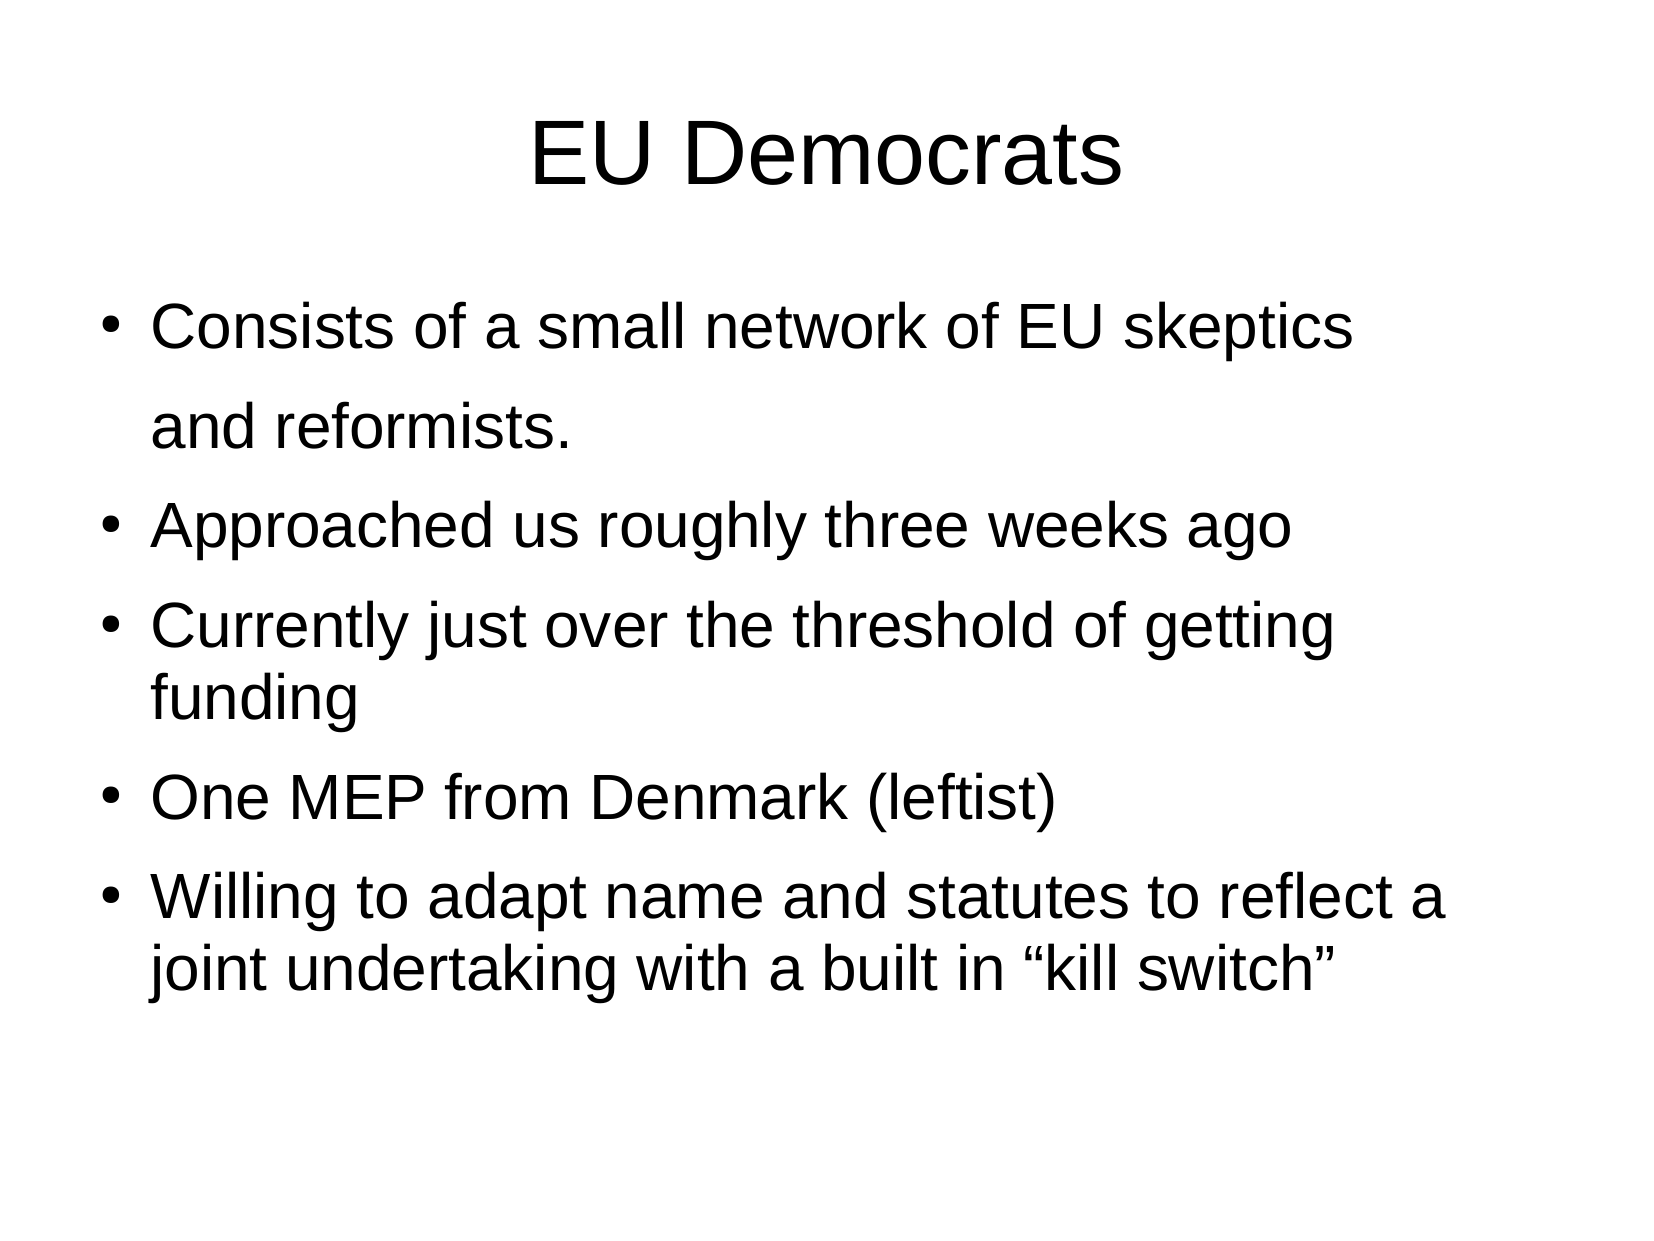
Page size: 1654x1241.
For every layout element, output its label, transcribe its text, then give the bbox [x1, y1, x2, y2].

list Consists of a small network of EU skeptics and reformists. Approached us roughly three weeks ago Currently just over the threshold of getting funding One MEP from Denmark (leftist) Willing to adapt name and statutes to reflect a joint undertaking with a built in “kill switch” [82, 290, 1538, 1010]
title EU Democrats [82, 49, 1571, 257]
